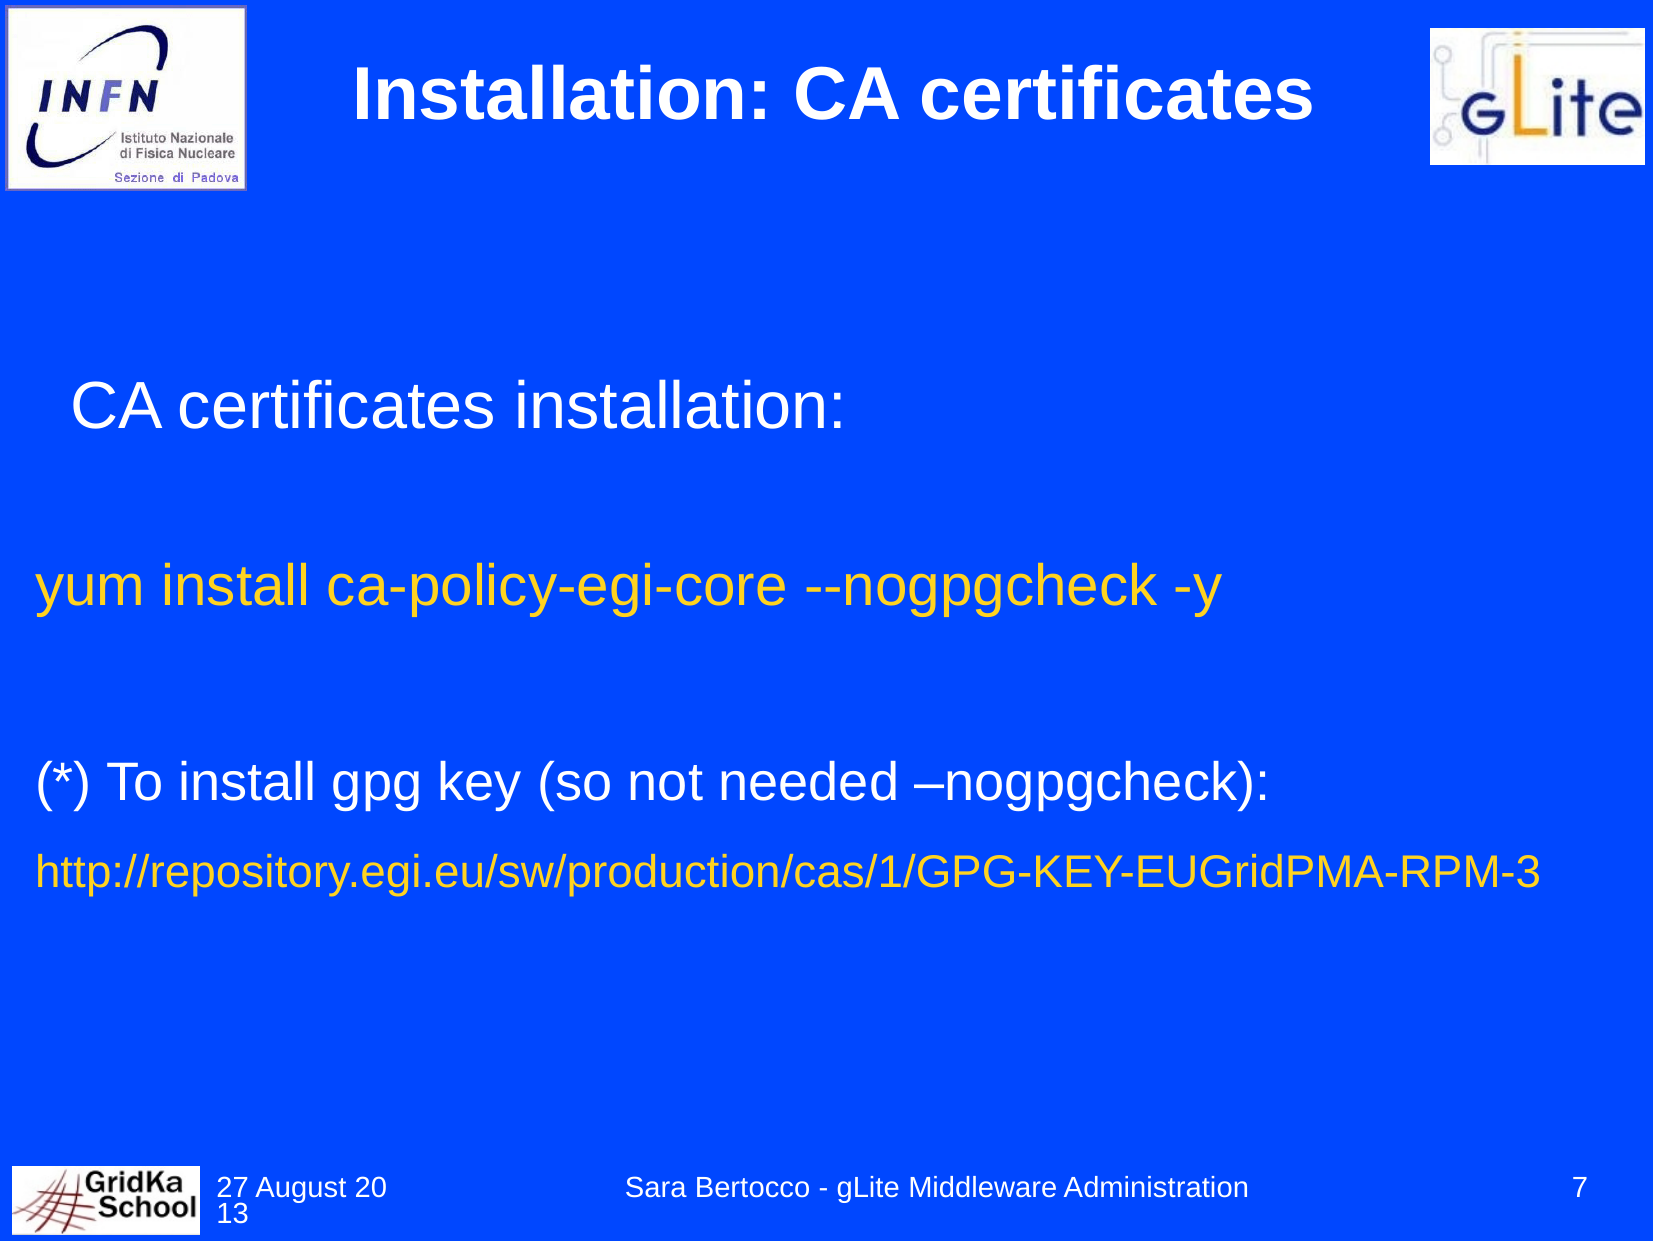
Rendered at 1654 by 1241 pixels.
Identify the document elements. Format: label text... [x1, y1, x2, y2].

picture [12, 1166, 200, 1235]
picture [1430, 28, 1645, 165]
text_box CA certificates installation: yum install ca-policy-egi-core --nogpgcheck -y (*) To install gpg key (so not needed –nogpgcheck): http://repository.egi.eu/sw/production/cas/1/GPG-KEY-EUGridPMA-RPM-3 [20, 360, 1645, 1010]
title Installation: CA certificates [9, 0, 1633, 188]
picture [5, 5, 247, 191]
